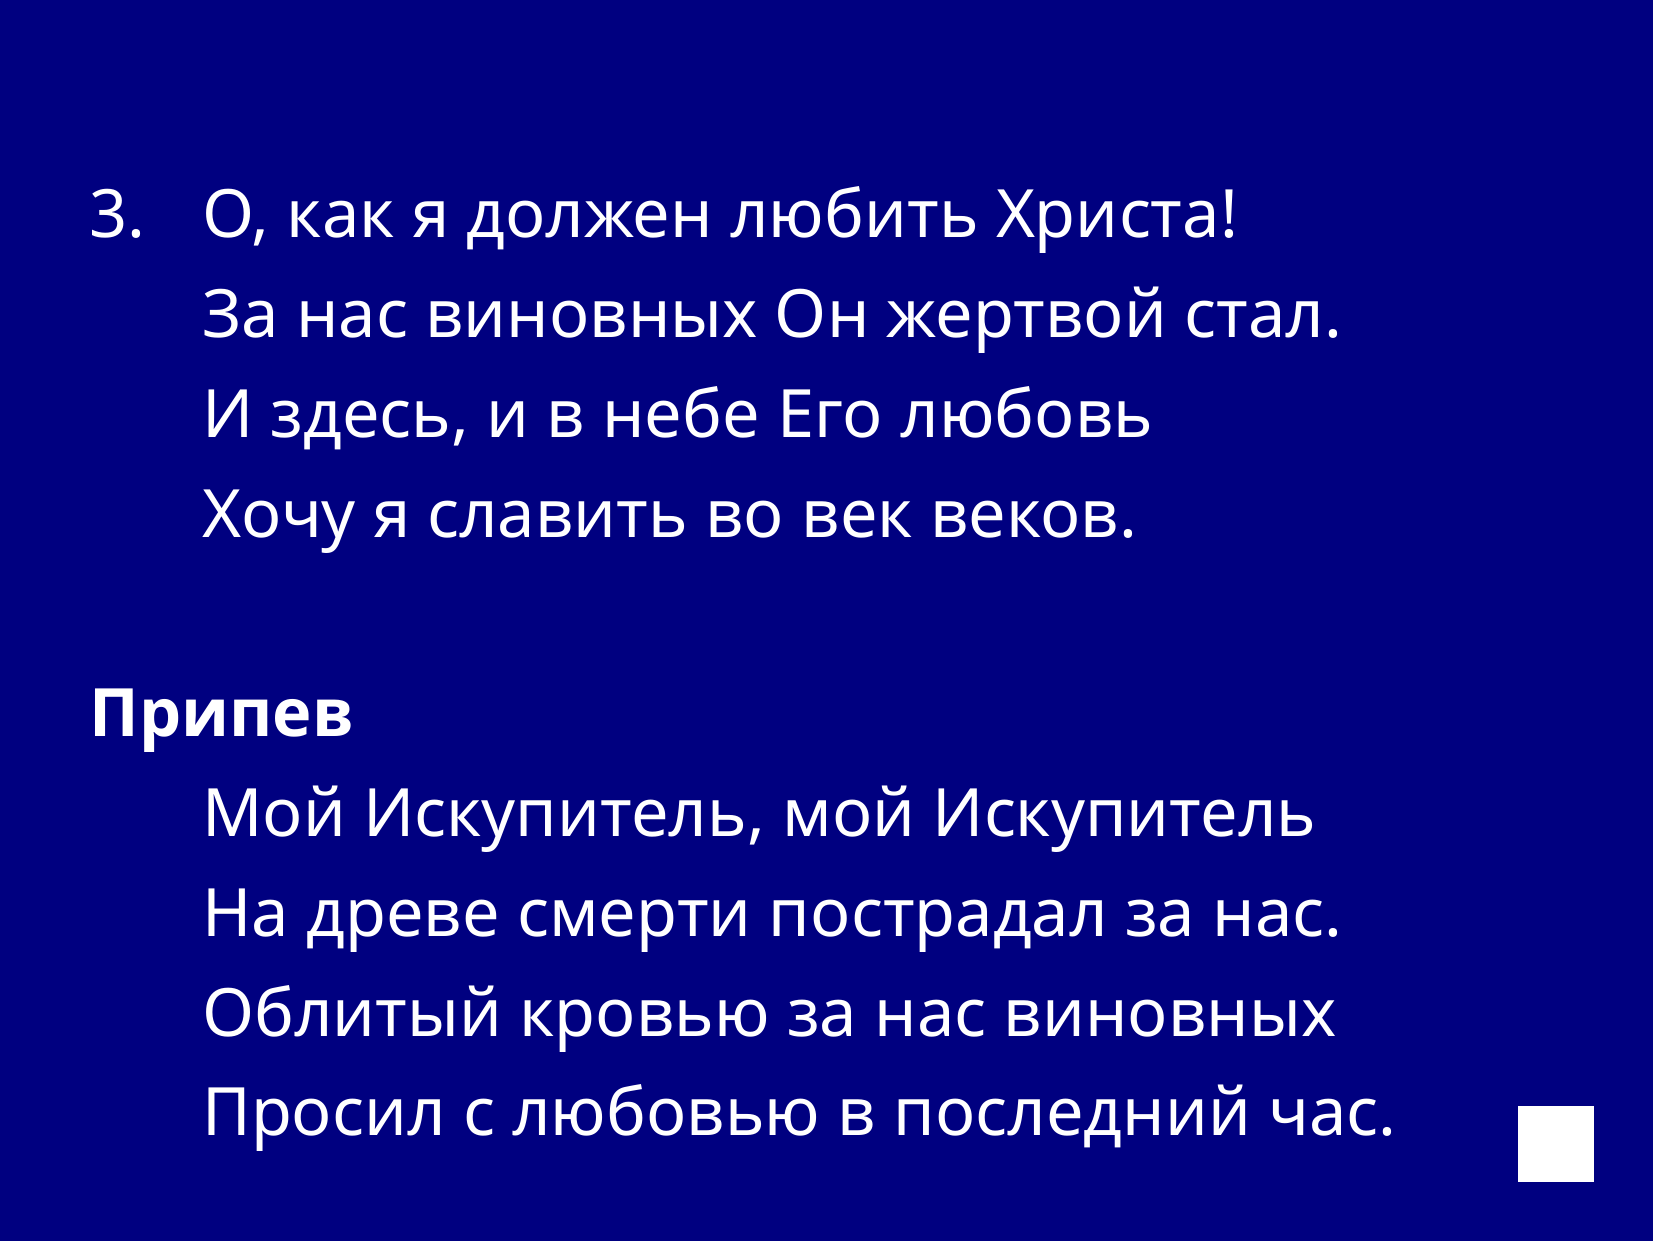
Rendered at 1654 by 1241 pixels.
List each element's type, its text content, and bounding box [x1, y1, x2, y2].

text_box [1518, 1106, 1594, 1182]
text_box 3. О, как я должен любить Христа! За нас виновных Он жертвой стал. И здесь, и в небе Его любовь Хочу я славить во век веков. Припев Мой Искупитель, мой Искупитель На древе смерти пострадал за нас. Облитый кровью за нас виновных Просил с любовью в последний час. [75, 150, 1576, 1163]
